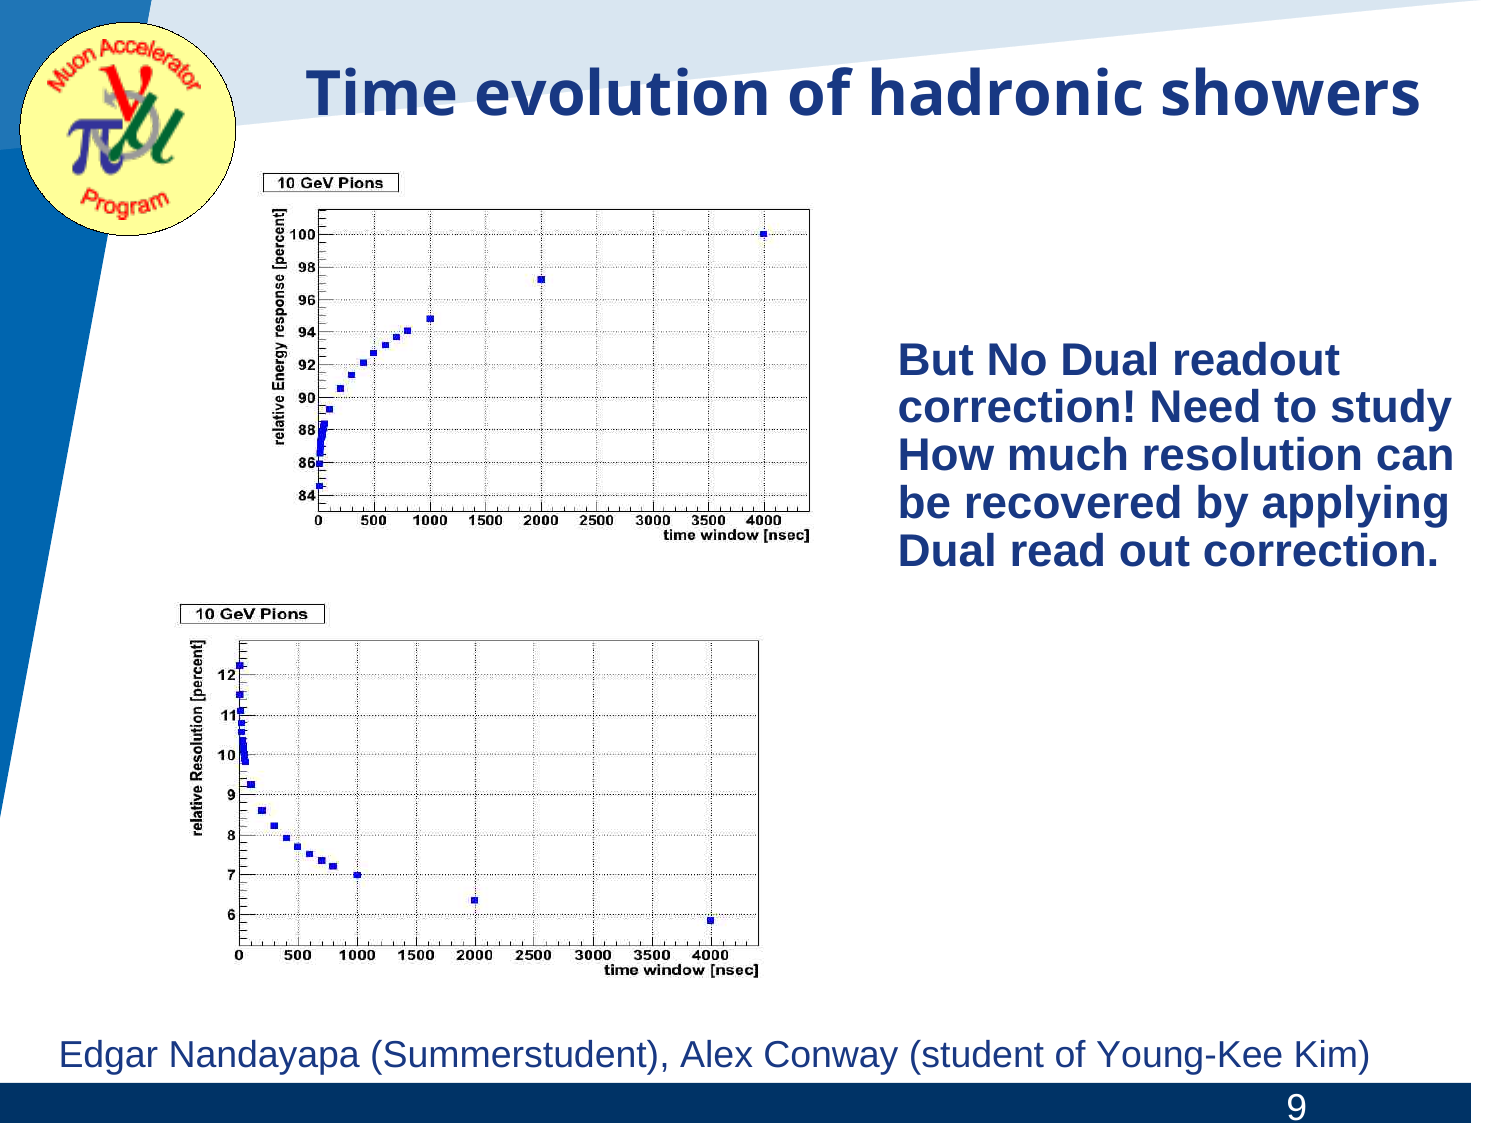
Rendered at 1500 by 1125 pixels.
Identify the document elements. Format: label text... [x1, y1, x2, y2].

picture [47, 39, 201, 220]
title Time evolution of hadronic showers [171, 36, 1500, 152]
picture [174, 602, 823, 984]
text_box But No Dual readout correction! Need to study How much resolution can be recovered by applying Dual read out correction. [882, 329, 1481, 584]
picture [257, 171, 870, 549]
text_box Edgar Nandayapa (Summerstudent), Alex Conway (student of Young-Kee Kim) [33, 1029, 1387, 1084]
